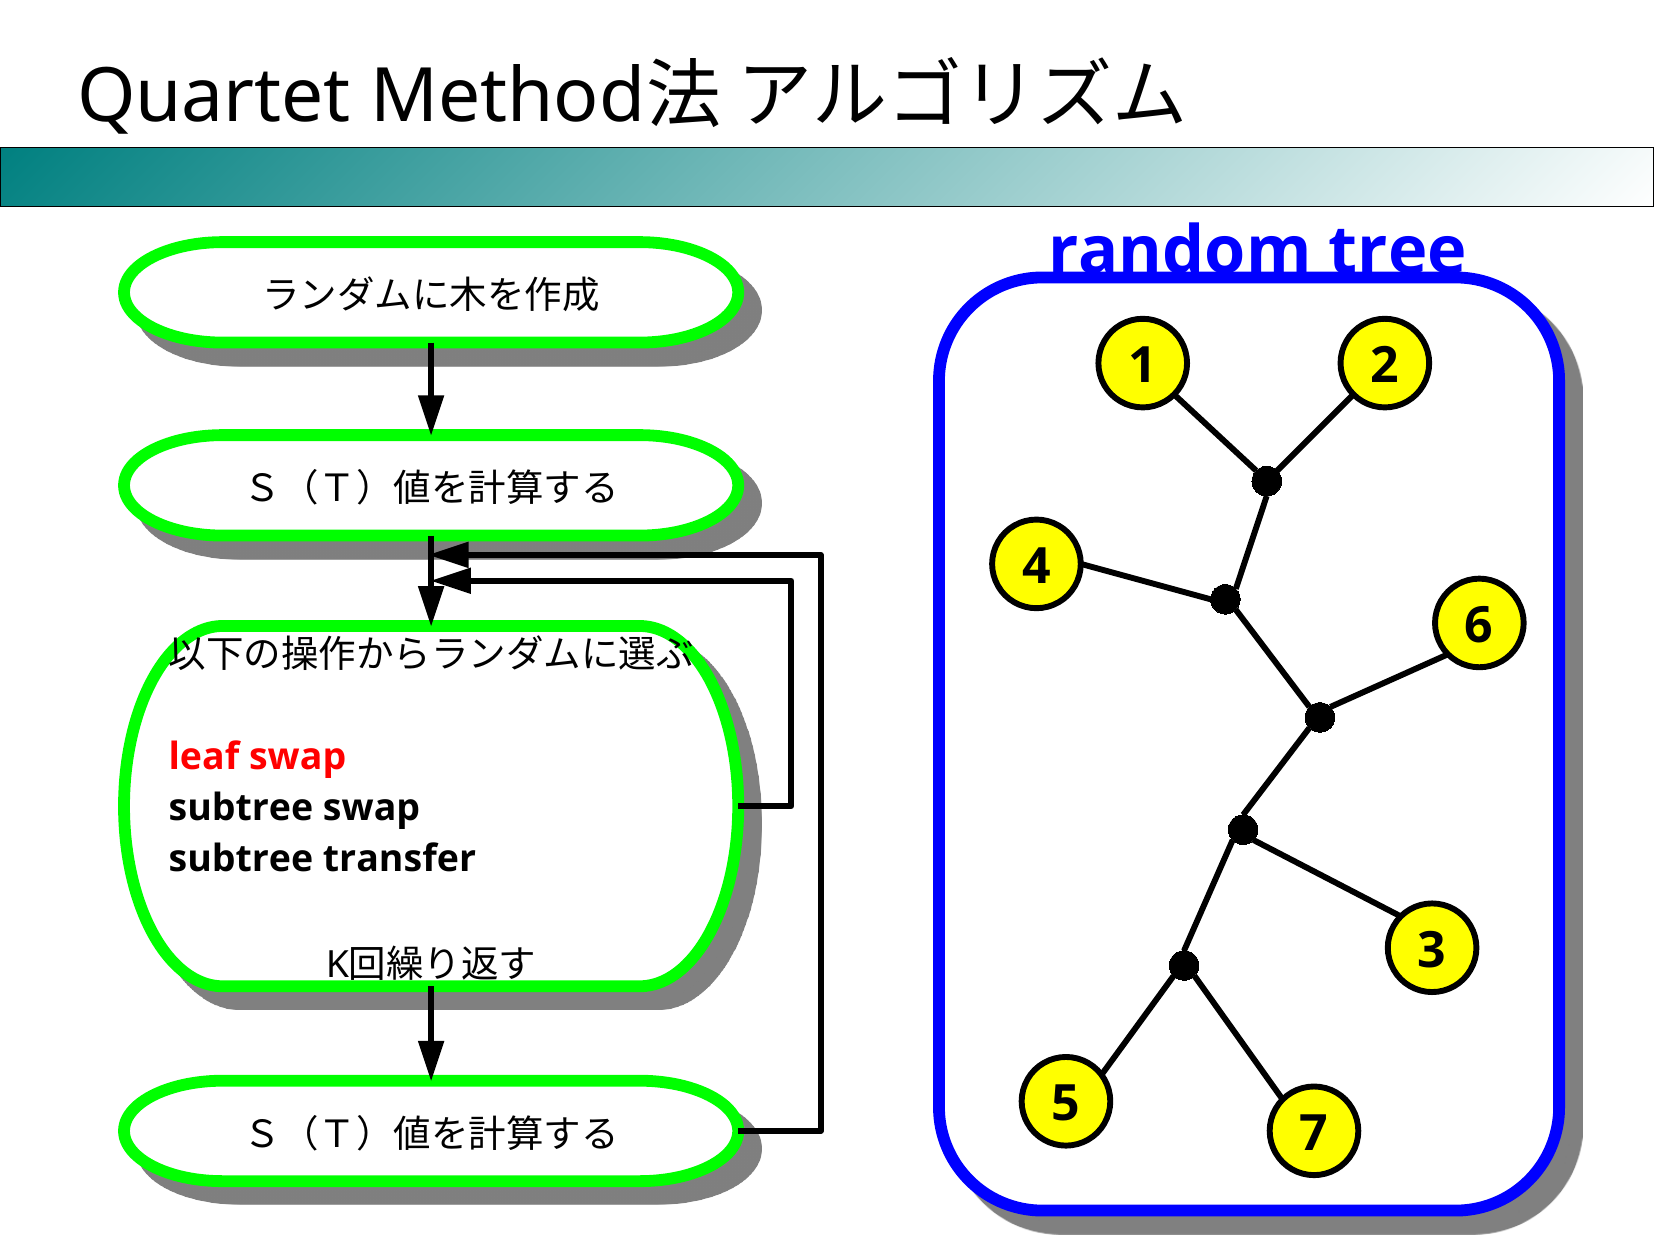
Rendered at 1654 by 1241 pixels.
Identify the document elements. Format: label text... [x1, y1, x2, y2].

text_box 7 [1269, 1086, 1359, 1176]
text_box 6 [1435, 578, 1524, 668]
text_box random tree [1053, 194, 1463, 282]
text_box 2 [1340, 318, 1430, 408]
text_box ランダムに木を作成 [124, 242, 739, 343]
text_box 3 [1387, 903, 1477, 993]
text_box 4 [992, 519, 1081, 609]
text_box [938, 277, 1560, 1211]
text_box Ｓ（Ｔ）値を計算する [124, 1080, 739, 1182]
title Quartet Method法 アルゴリズム [77, 29, 1566, 148]
text_box 5 [1021, 1056, 1111, 1146]
text_box 以下の操作からランダムに選ぶ leaf swap subtree swap subtree transfer K回繰り返す [124, 625, 739, 987]
text_box Ｓ（Ｔ）値を計算する [124, 435, 739, 536]
text_box 1 [1098, 318, 1188, 408]
